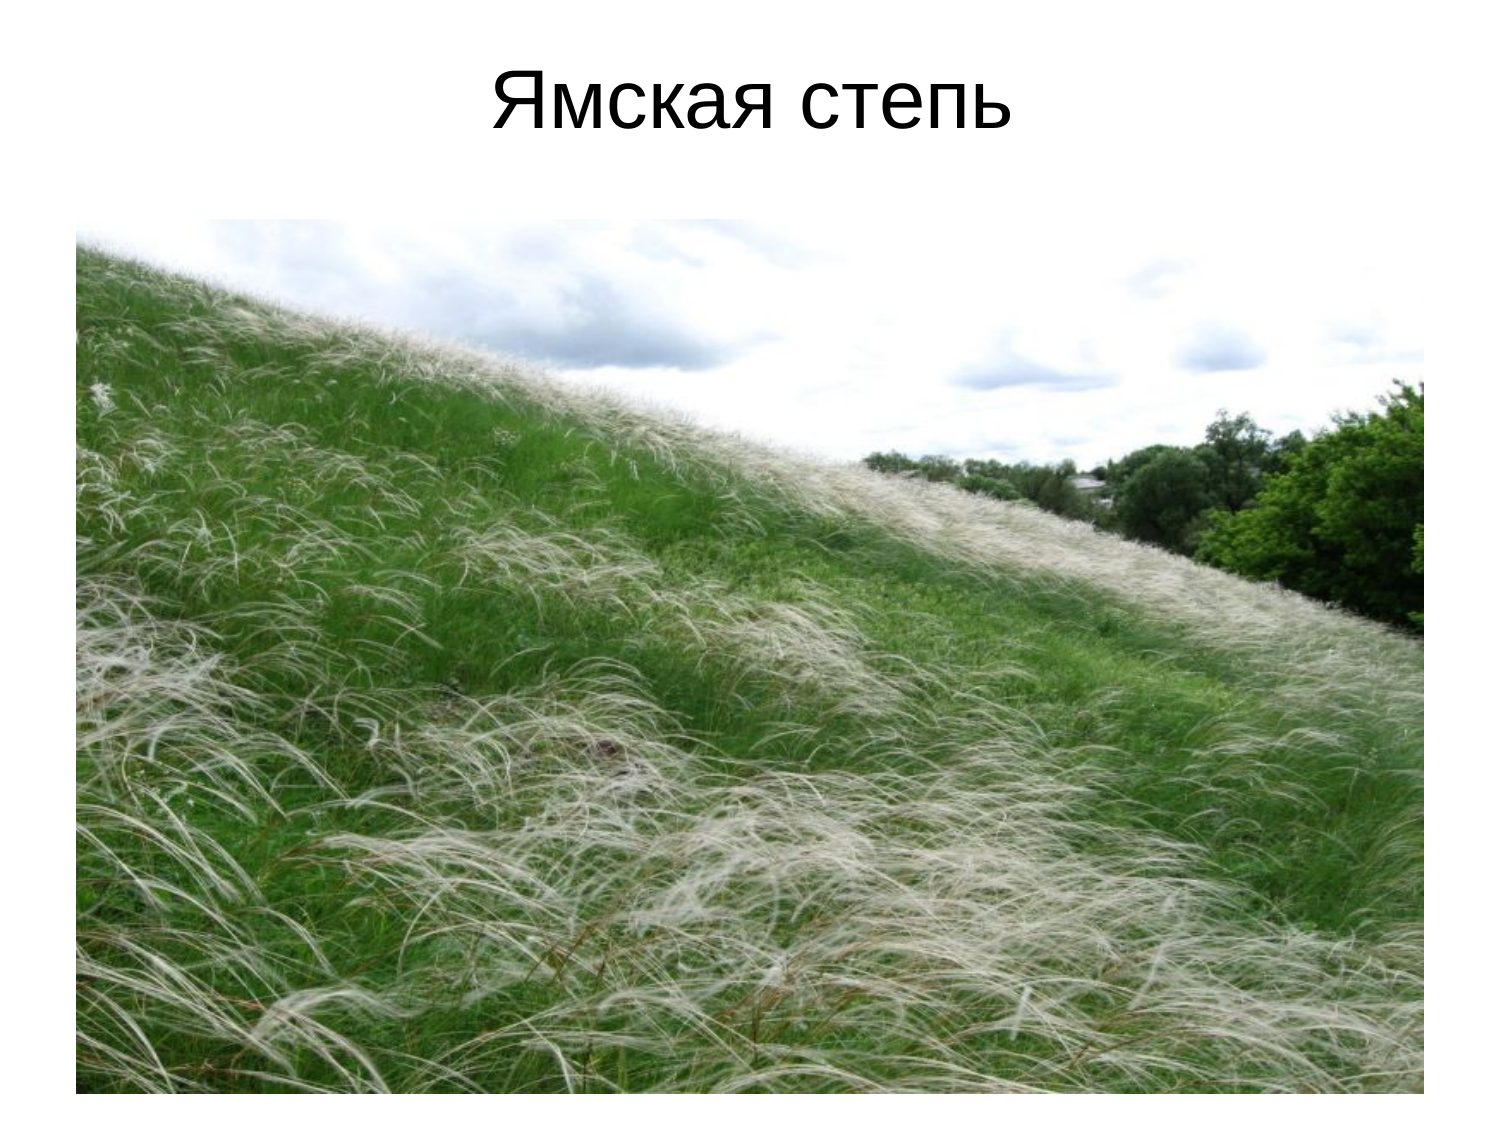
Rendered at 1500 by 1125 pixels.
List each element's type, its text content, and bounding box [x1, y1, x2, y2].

title Ямская степь [76, 37, 1427, 154]
picture [76, 219, 1424, 1094]
